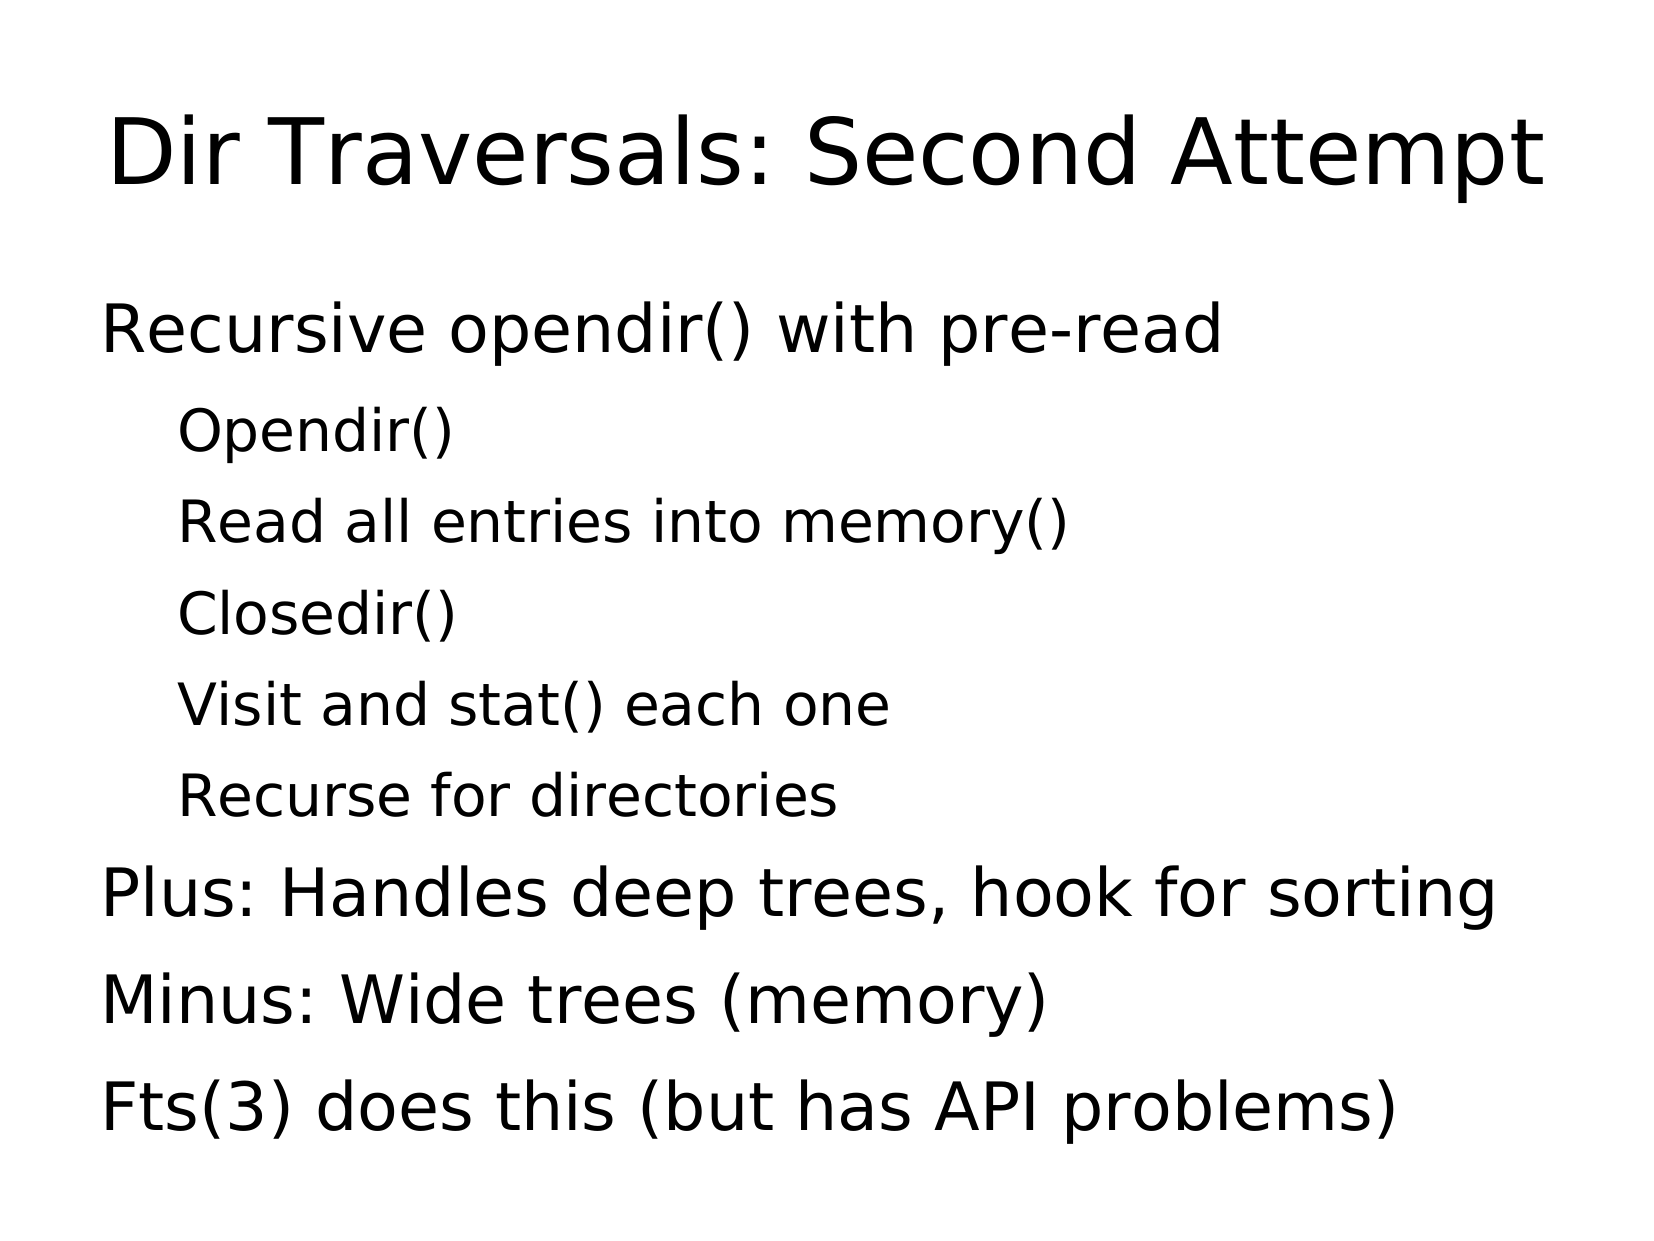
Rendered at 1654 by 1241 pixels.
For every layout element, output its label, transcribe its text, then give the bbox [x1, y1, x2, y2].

title Dir Traversals: Second Attempt [82, 49, 1571, 257]
list Recursive opendir() with pre-read Opendir() Read all entries into memory() Closedir() Visit and stat() each one Recurse for directories Plus: Handles deep trees, hook for sorting Minus: Wide trees (memory) Fts(3) does this (but has API problems) [82, 290, 1571, 1146]
